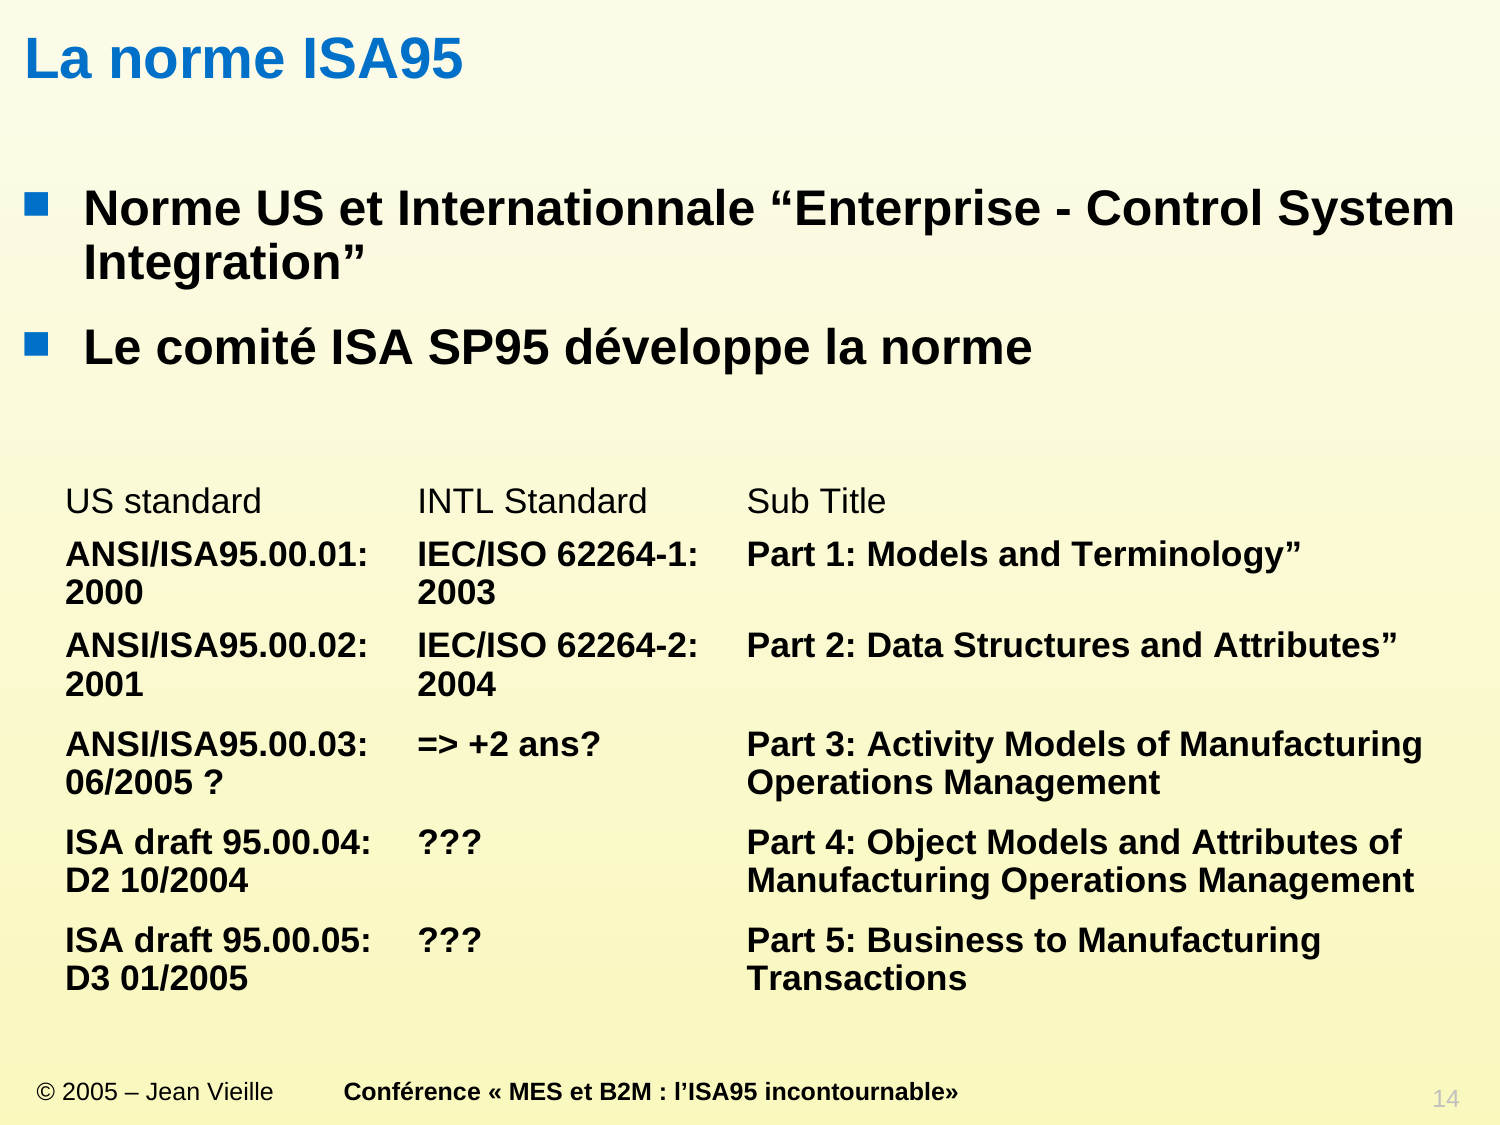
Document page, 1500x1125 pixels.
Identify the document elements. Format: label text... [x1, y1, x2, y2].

table_header US standard [50, 475, 402, 528]
table_cell ANSI/ISA95.00.01: 2000 [50, 528, 402, 620]
table_header INTL Standard [402, 475, 732, 528]
table_cell Part 3: Activity Models of Manufacturing Operations Management [732, 718, 1449, 816]
table_cell ANSI/ISA95.00.03: 06/2005 ? [50, 718, 402, 816]
list Norme US et Internationnale “Enterprise - Control System Integration” Le comité ISA SP95 développe la norme [12, 174, 1476, 1026]
table_cell => +2 ans? [402, 718, 732, 816]
table_cell Part 5: Business to Manufacturing Transactions [732, 914, 1449, 1012]
table_cell IEC/ISO 62264-1: 2003 [402, 528, 732, 620]
title La norme ISA95 [9, 12, 1476, 151]
table_cell ANSI/ISA95.00.02: 2001 [50, 620, 402, 718]
table_cell ??? [402, 816, 732, 914]
table_cell IEC/ISO 62264-2: 2004 [402, 620, 732, 718]
table_cell Part 4: Object Models and Attributes of Manufacturing Operations Management [732, 816, 1449, 914]
table_cell ISA draft 95.00.05: D3 01/2005 [50, 914, 402, 1012]
table_cell Part 2: Data Structures and Attributes” [732, 620, 1449, 718]
table_cell ISA draft 95.00.04: D2 10/2004 [50, 816, 402, 914]
table_cell ??? [402, 914, 732, 1012]
table_cell Part 1: Models and Terminology” [732, 528, 1449, 620]
table_header Sub Title [732, 475, 1449, 528]
